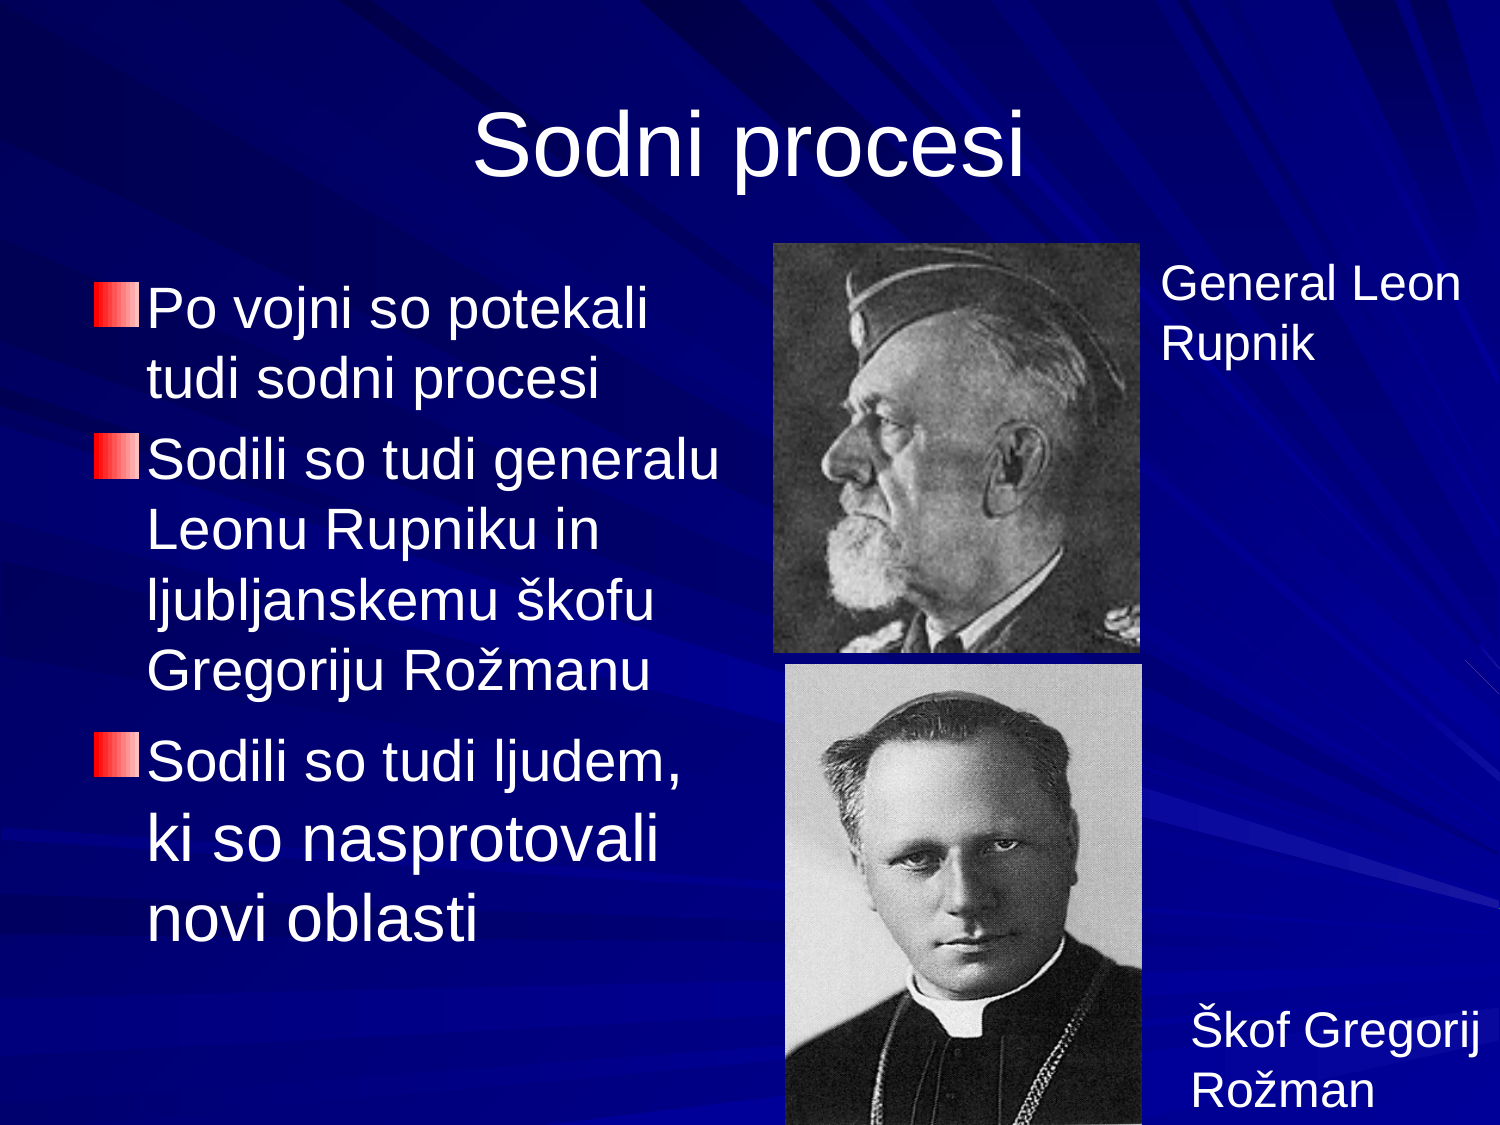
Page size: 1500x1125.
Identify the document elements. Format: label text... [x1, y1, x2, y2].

title Sodni procesi [75, 45, 1425, 234]
list Po vojni so potekali tudi sodni procesi Sodili so tudi generalu Leonu Rupniku in ljubljanskemu škofu Gregoriju Rožmanu Sodili so tudi ljudem, ki so nasprotovali novi oblasti [75, 262, 738, 1006]
text_box Škof Gregorij Rožman [1175, 990, 1500, 1125]
picture [785, 664, 1142, 1125]
text_box General Leon Rupnik [1145, 243, 1500, 379]
picture [773, 243, 1140, 654]
